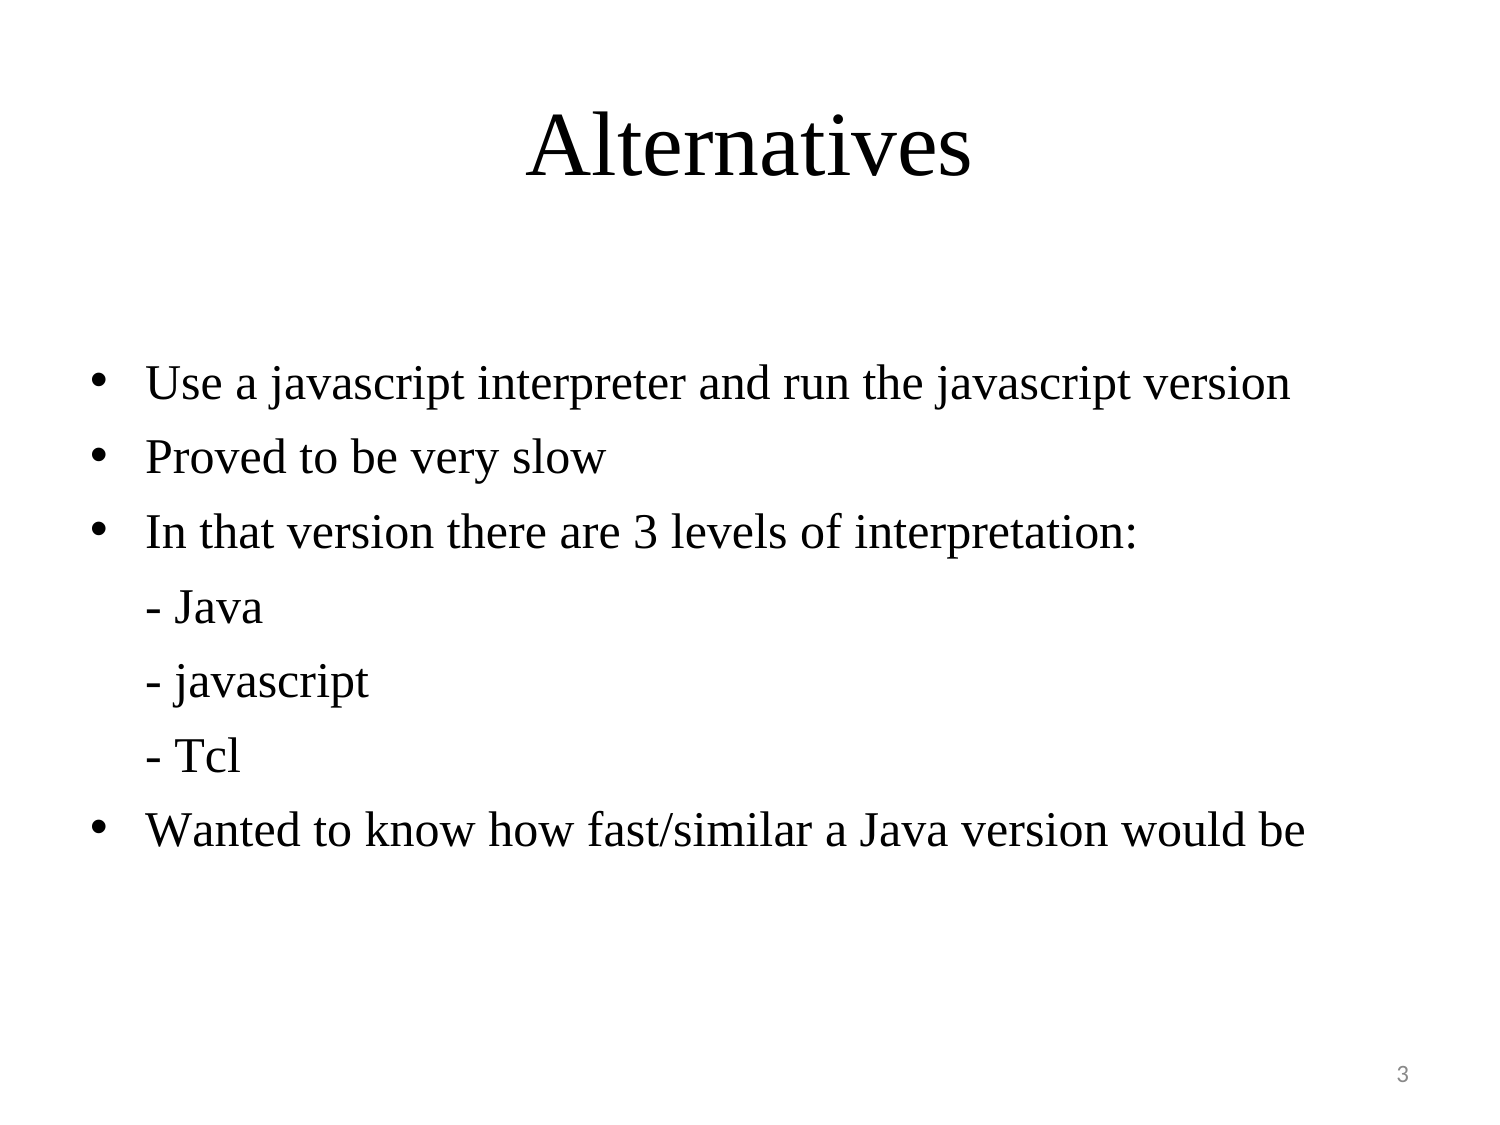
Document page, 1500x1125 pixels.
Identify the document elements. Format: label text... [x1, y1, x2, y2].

text_box Alternatives [75, 45, 1426, 233]
text_box Use a javascript interpreter and run the javascript version Proved to be very slow In that version there are 3 levels of interpretation: - Java - javascript - Tcl Wanted to know how fast/similar a Java version would be [75, 262, 1426, 1005]
